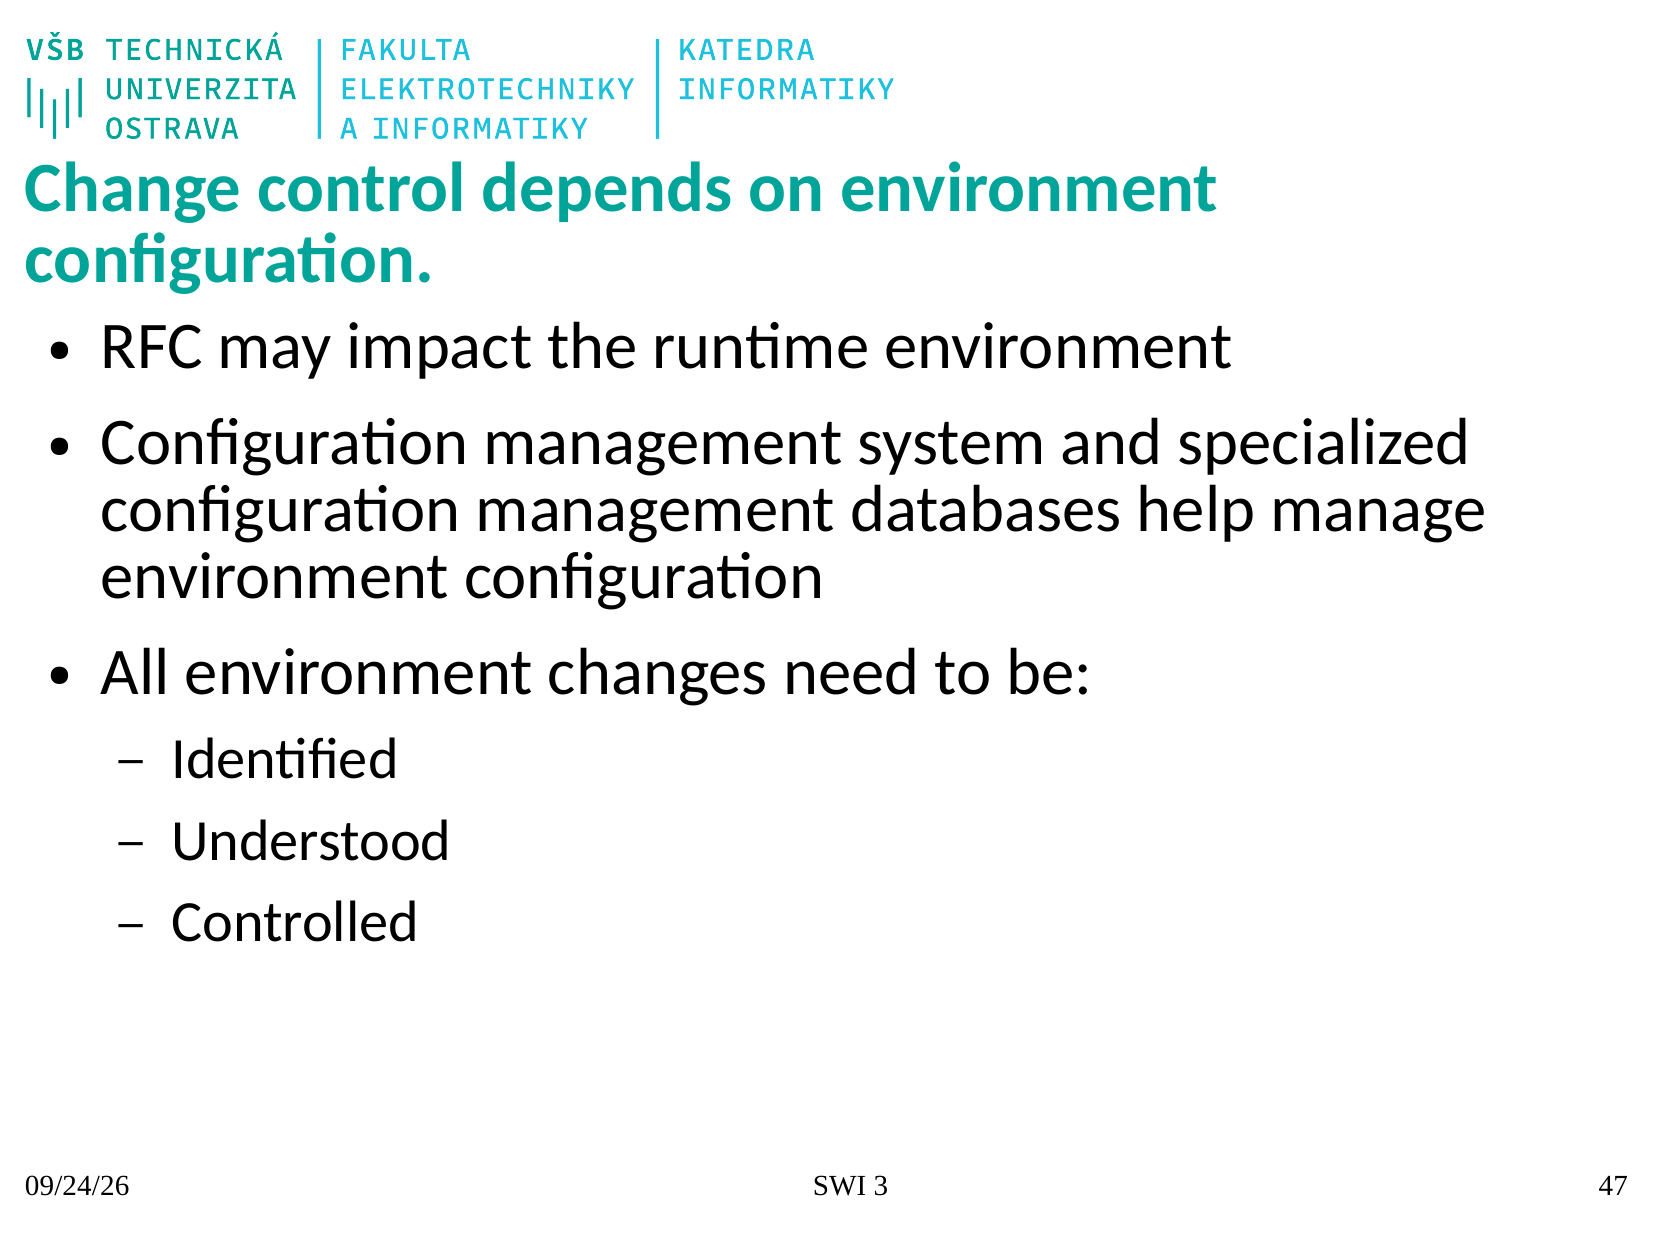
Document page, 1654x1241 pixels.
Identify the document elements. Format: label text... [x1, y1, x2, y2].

picture [26, 31, 894, 139]
list RFC may impact the runtime environment Configuration management system and specialized configuration management databases help manage environment configuration All environment changes need to be: Identified Understood Controlled [30, 318, 1629, 1146]
title Change control depends on environment configuration. [24, 158, 1629, 300]
